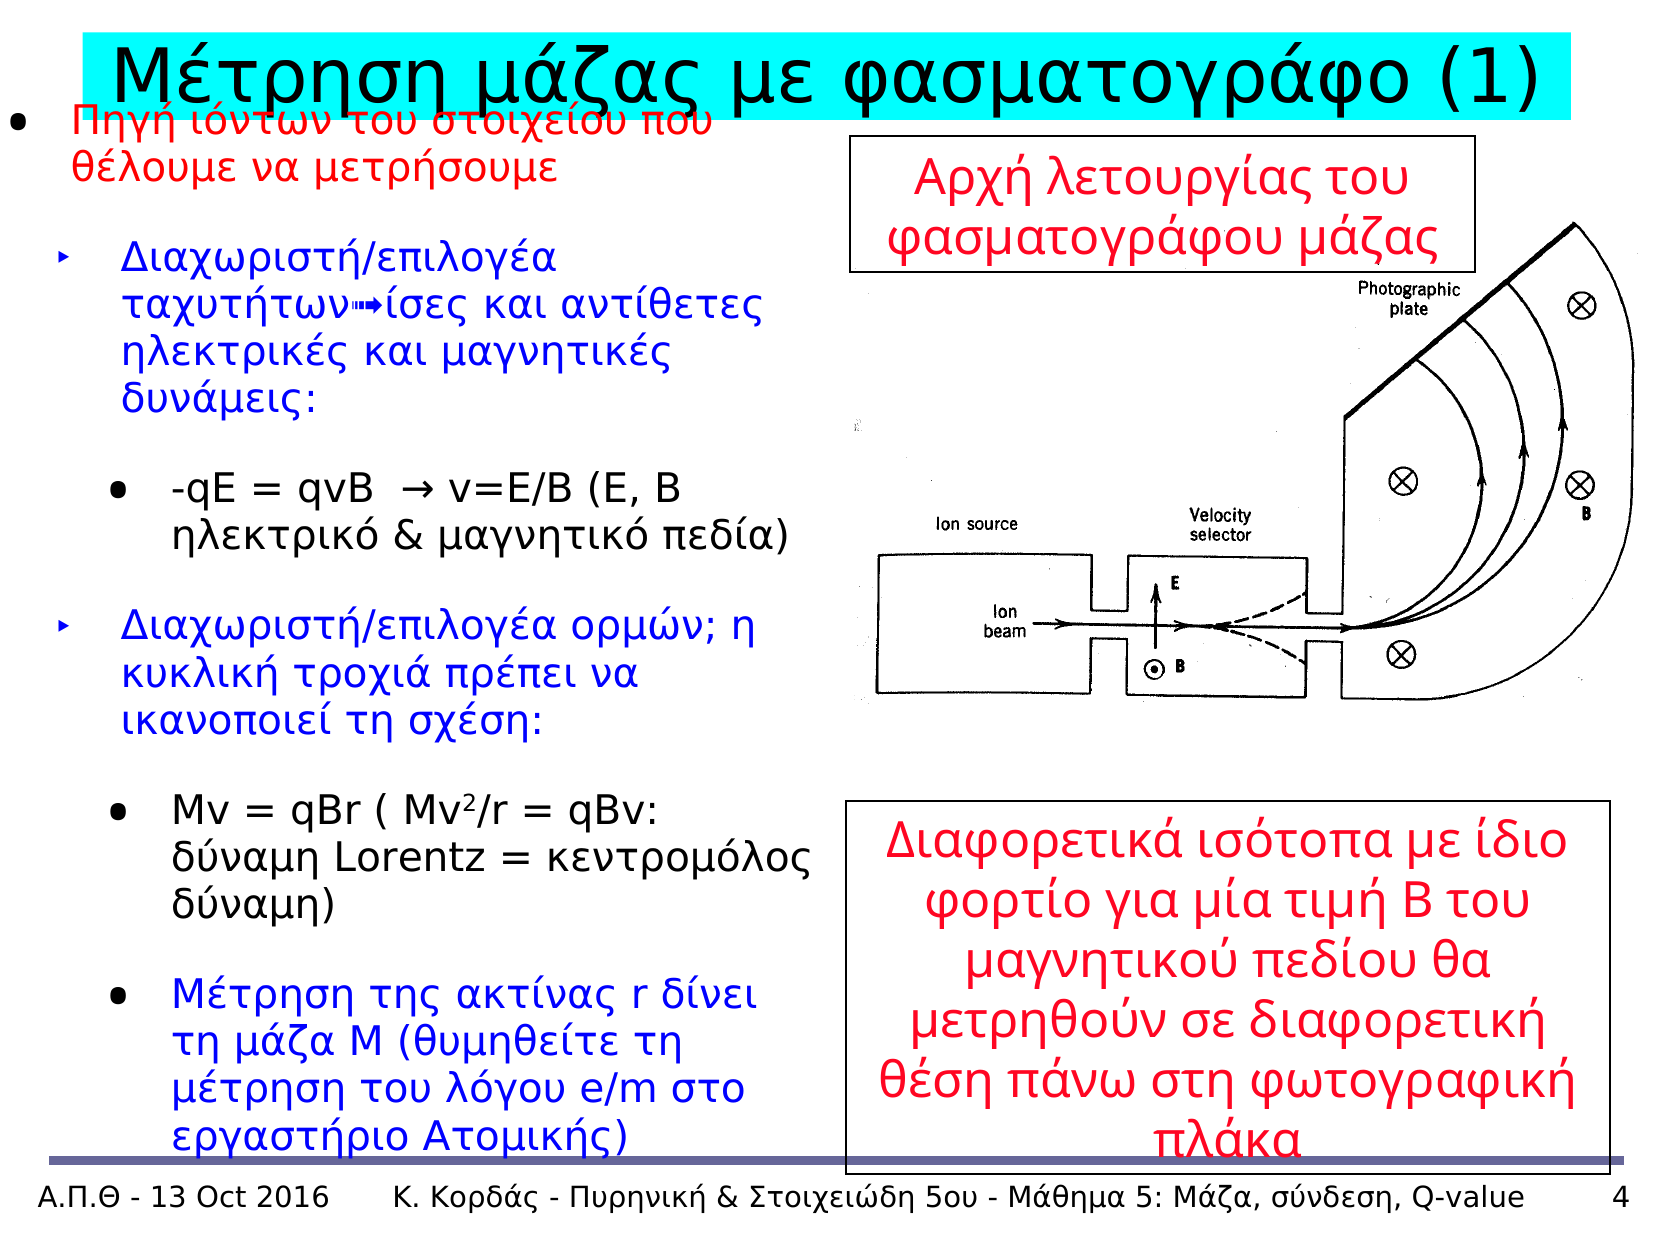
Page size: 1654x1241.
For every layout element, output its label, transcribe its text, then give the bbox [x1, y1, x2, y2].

text_box Διαφορετικά ισότοπα με ίδιο φορτίο για μία τιμή Β του μαγνητικού πεδίου θα μετρηθούν σε διαφορετική θέση πάνω στη φωτογραφική πλάκα [845, 800, 1611, 1174]
text_box Αρχή λετουργίας του φασματογράφου μάζας [849, 136, 1475, 272]
list Πηγή ιόντων του στοιχείου που θέλουμε να μετρήσουμε Διαχωριστή/επιλογέα ταχυτήτων➟ίσες και αντίθετες ηλεκτρικές και μαγνητικές δυνάμεις: -qE = qvB → v=E/B (Ε, Β ηλεκτρικό & μαγνητικό πεδία) Διαχωριστή/επιλογέα ορμών; η κυκλική τροχιά πρέπει να ικανοποιεί τη σχέση: Mv = qBr ( Mv2/r = qBv: δύναμη Lorentz = κεντρομόλος δύναμη) Μέτρηση της ακτίνας r δίνει τη μάζα Μ (θυμηθείτε τη μέτρηση του λόγου e/m στο εργαστήριο Ατομικής) [0, 82, 826, 1174]
title Μέτρηση μάζας με φασματογράφο (1) [82, 32, 1571, 120]
picture [854, 210, 1653, 705]
